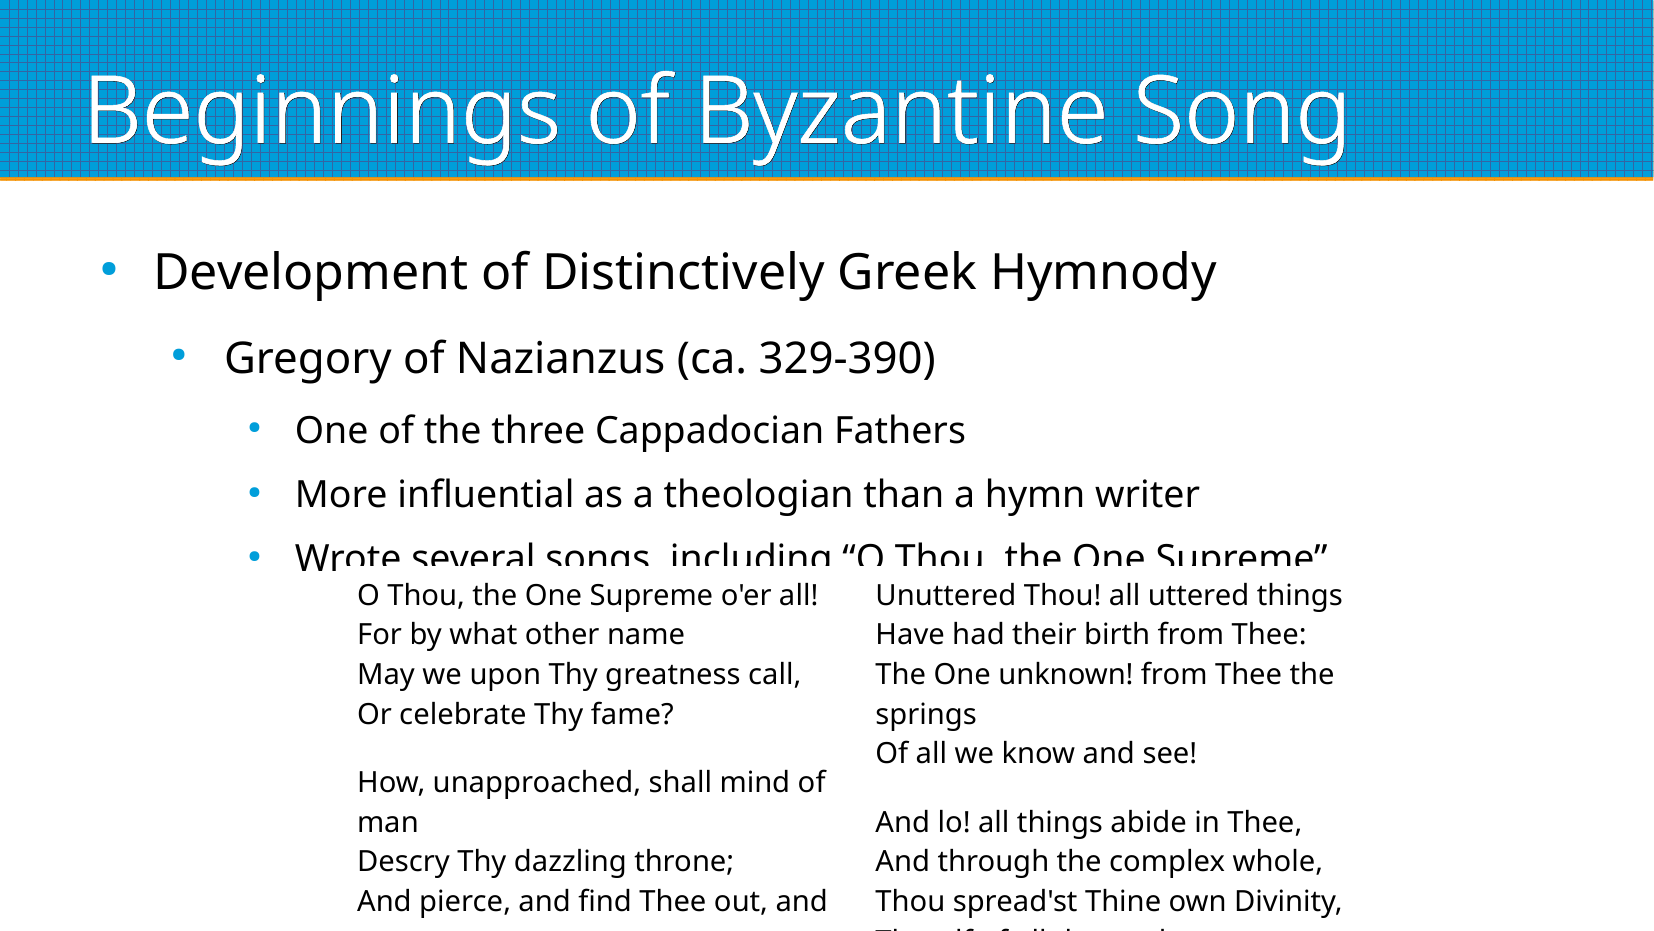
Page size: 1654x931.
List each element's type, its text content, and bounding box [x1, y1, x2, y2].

title Beginnings of Byzantine Song [82, 14, 1571, 171]
list Development of Distinctively Greek Hymnody Gregory of Nazianzus (ca. 329-390) One of the three Cappadocian Fathers More influential as a theologian than a hymn writer Wrote several songs, including “O Thou, the One Supreme” [82, 236, 1563, 863]
table_header O Thou, the One Supreme o'er all! For by what other name May we upon Thy greatness call, Or celebrate Thy fame? How, unapproached, shall mind of man Descry Thy dazzling throne; And pierce, and find Thee out, and scan, Where Thou dost dwell alone? [343, 567, 861, 931]
table_header Unuttered Thou! all uttered things Have had their birth from Thee: The One unknown! from Thee the springs Of all we know and see! And lo! all things abide in Thee, And through the complex whole, Thou spread'st Thine own Divinity, Thyself of all the goal. [862, 567, 1411, 931]
